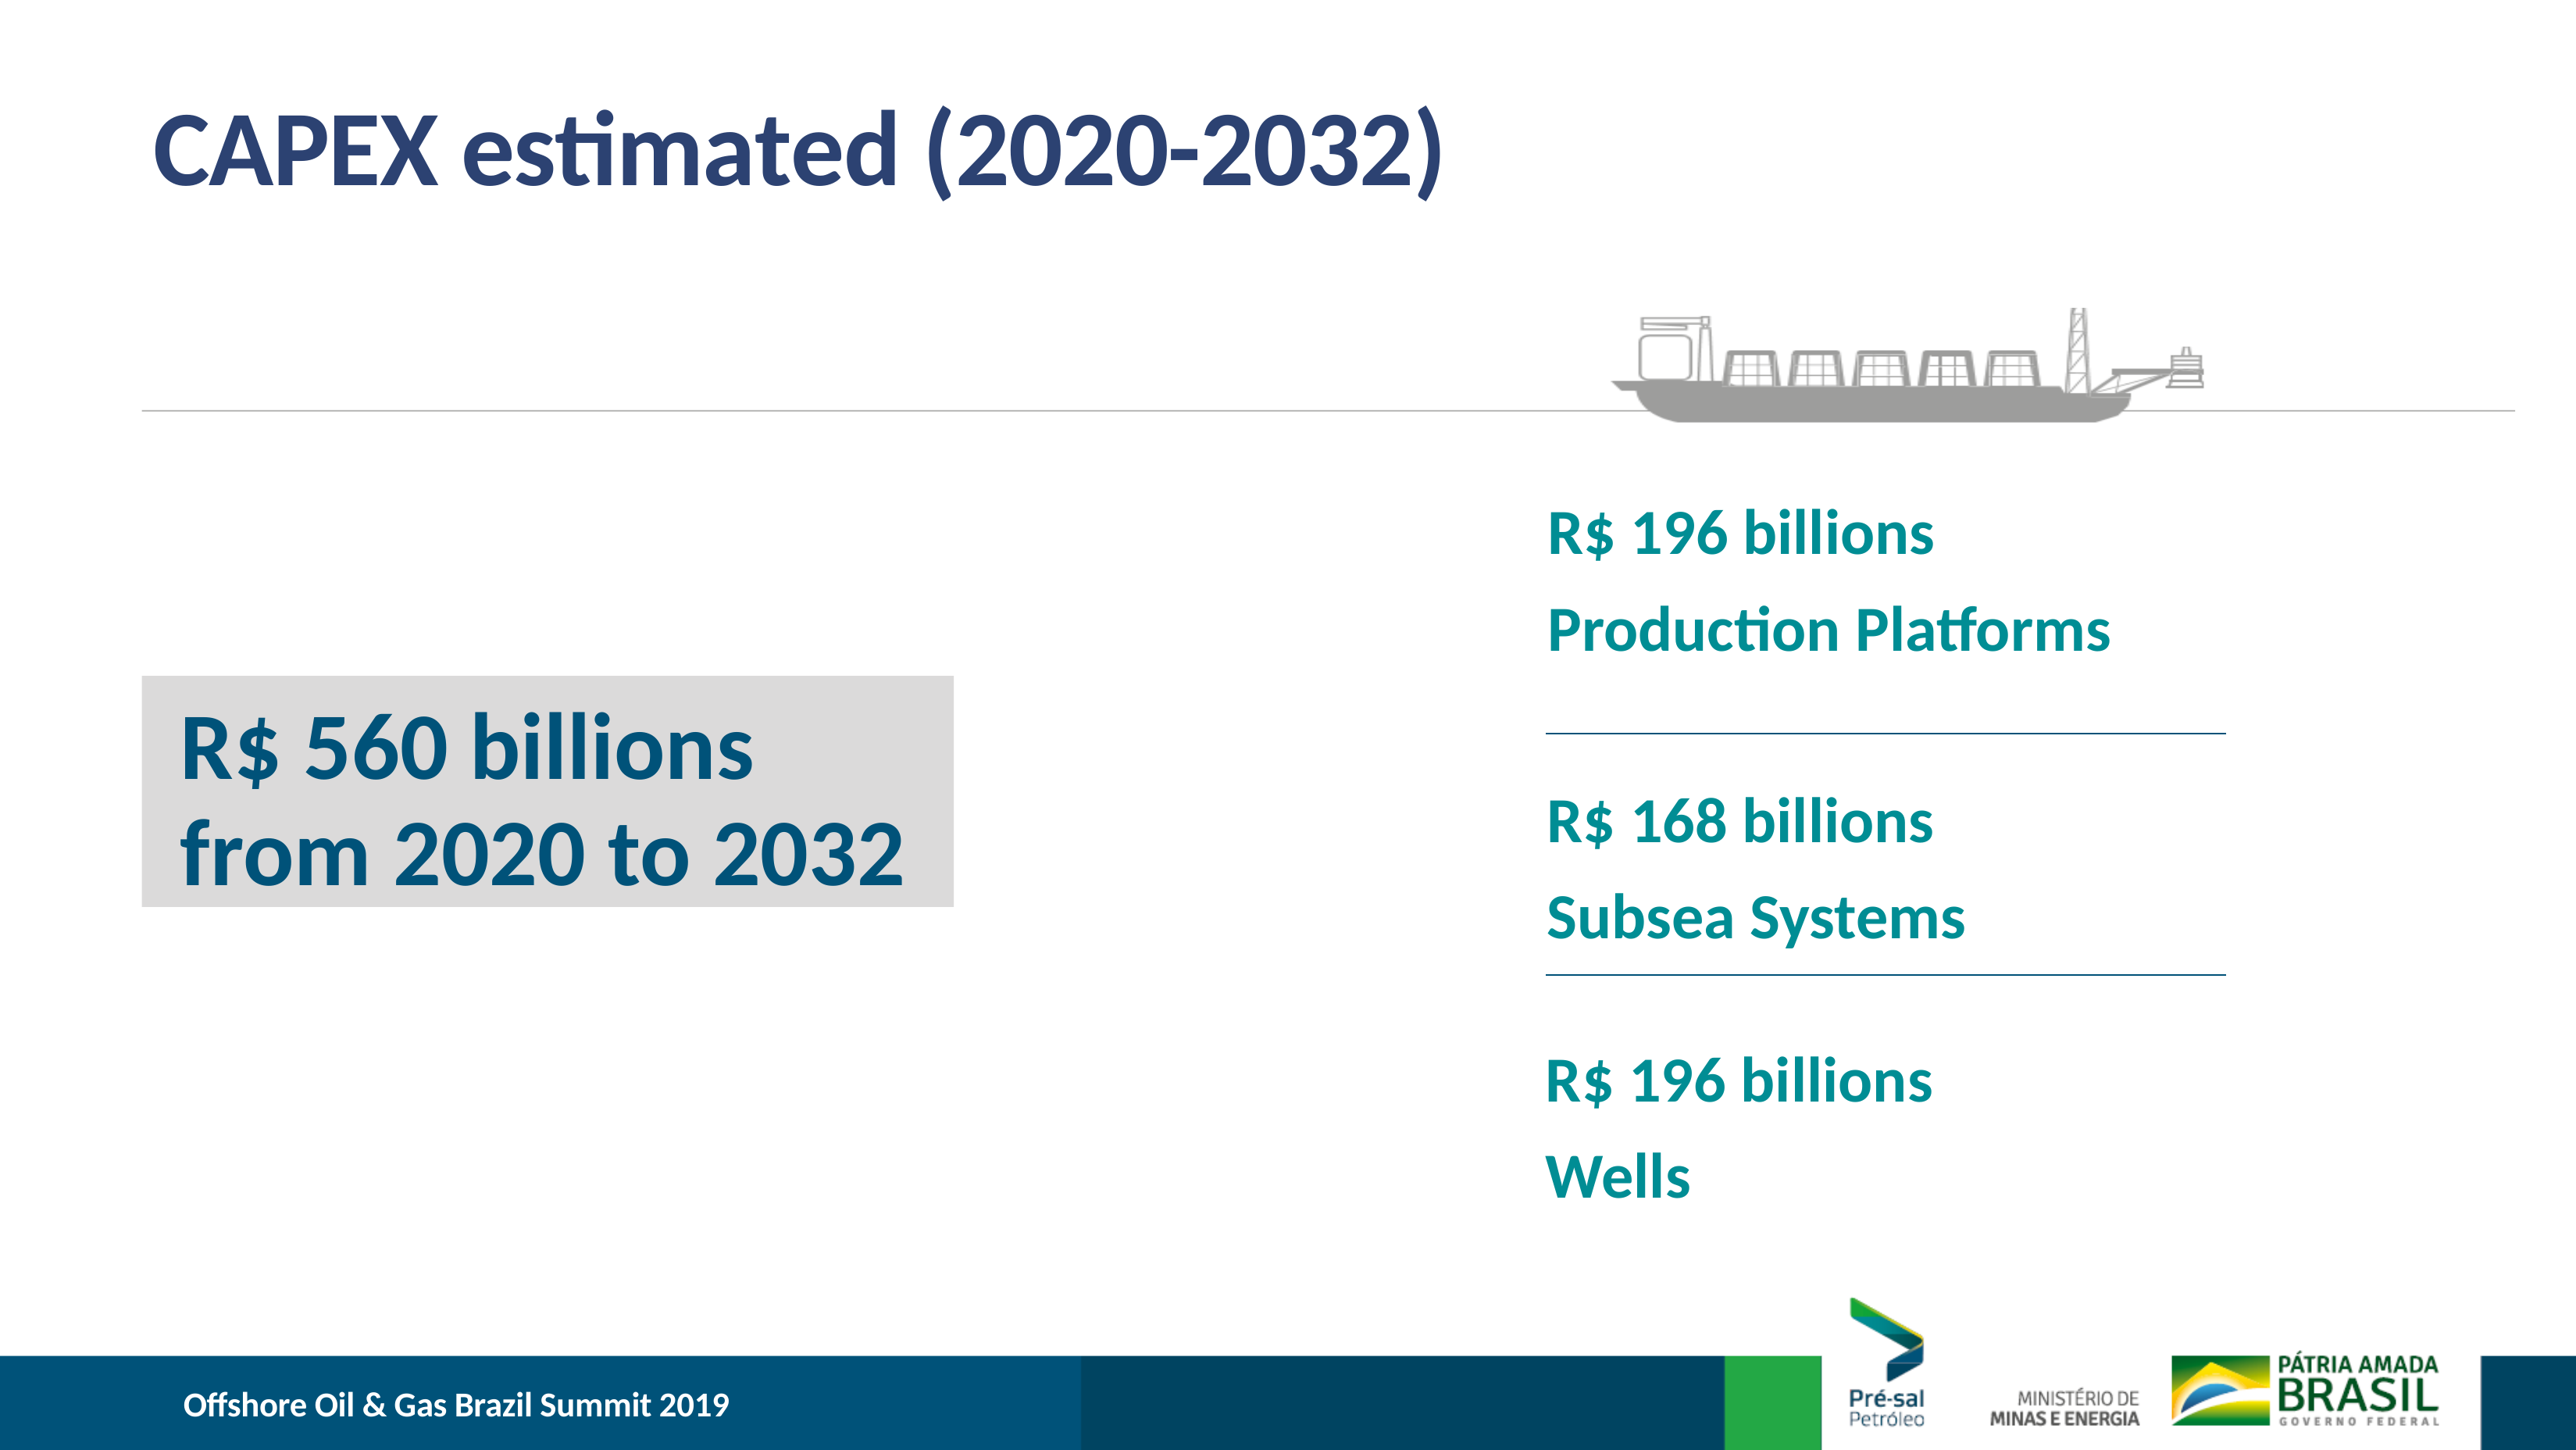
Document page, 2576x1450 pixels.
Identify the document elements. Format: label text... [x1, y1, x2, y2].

text_box CAPEX estimated (2020-2032) [141, 72, 1536, 215]
text_box R$ 196 billions Wells [1544, 1018, 2159, 1213]
picture [141, 308, 2516, 498]
text_box R$ 168 billions Subsea Systems [1545, 759, 2386, 954]
text_box R$ 560 billions from 2020 to 2032 [141, 676, 954, 907]
text_box R$ 196 billions Production Platforms [1546, 470, 2344, 666]
text_box Offshore Oil & Gas Brazil Summit 2019 [181, 1389, 905, 1425]
